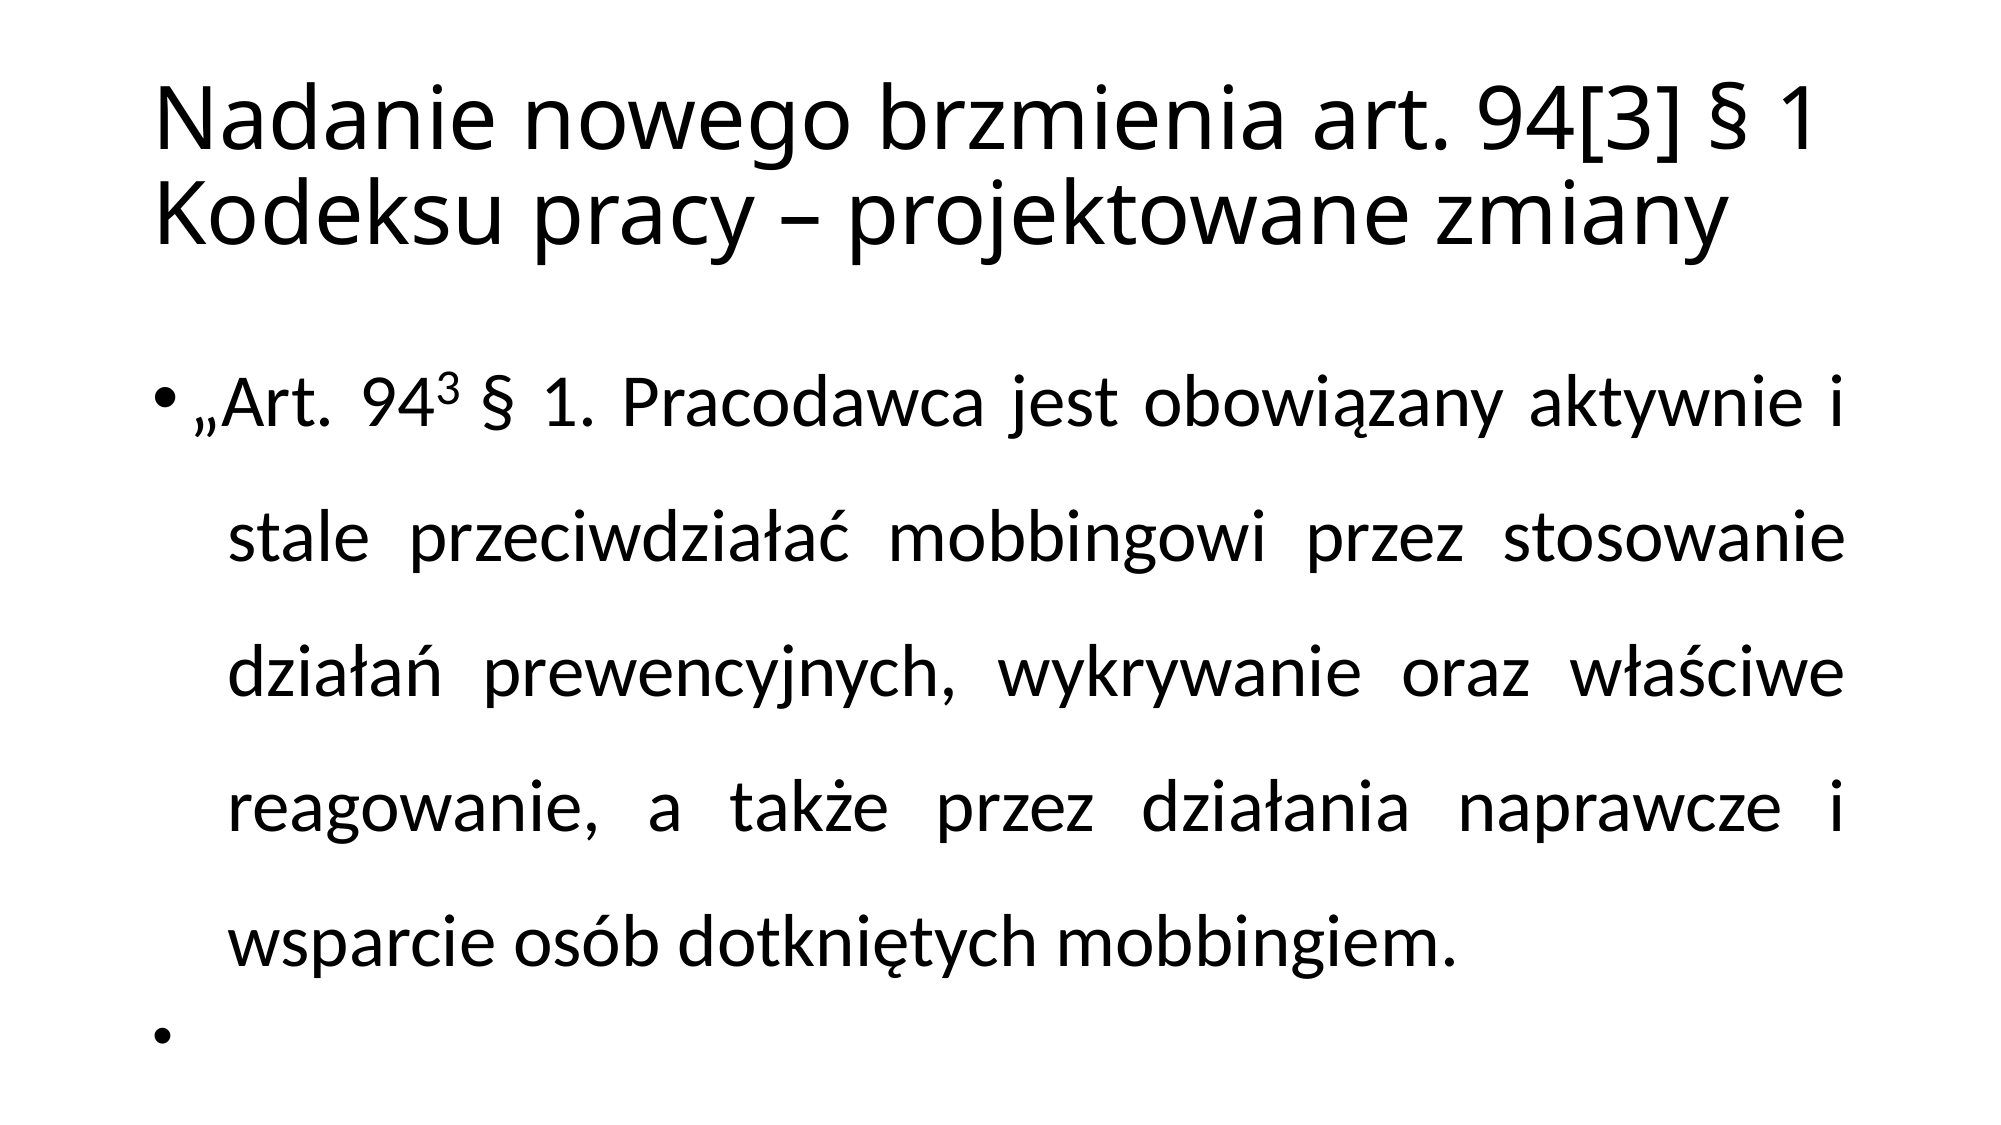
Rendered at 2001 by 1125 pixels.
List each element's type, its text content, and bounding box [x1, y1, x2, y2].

title Nadanie nowego brzmienia art. 94[3] § 1 Kodeksu pracy – projektowane zmiany [137, 59, 1863, 278]
list „Art. 943 § 1. Pracodawca jest obowiązany aktywnie i stale przeciwdziałać mobbingowi przez stosowanie działań prewencyjnych, wykrywanie oraz właściwe reagowanie, a także przez działania naprawcze i wsparcie osób dotkniętych mobbingiem. [137, 299, 1863, 1014]
